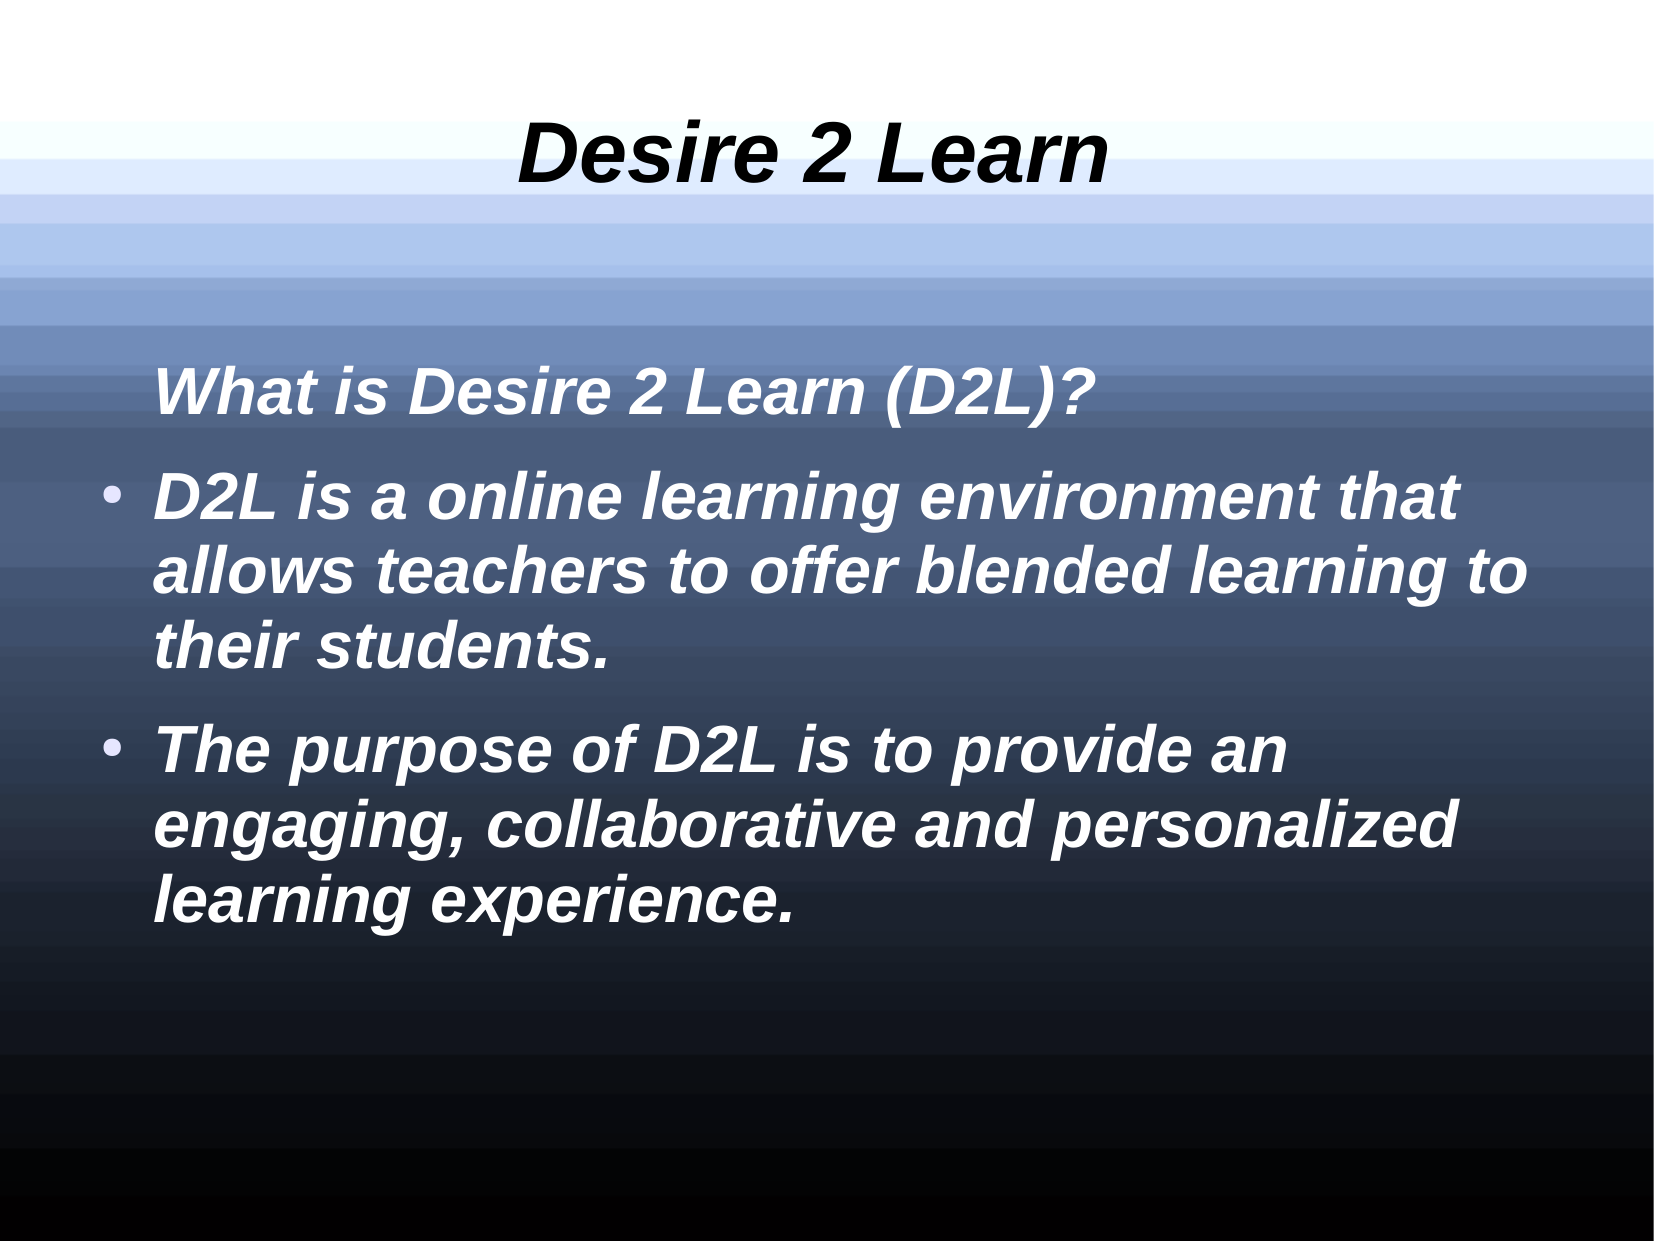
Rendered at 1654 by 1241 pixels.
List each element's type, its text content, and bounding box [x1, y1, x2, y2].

list What is Desire 2 Learn (D2L)? D2L is a online learning environment that allows teachers to offer blended learning to their students. The purpose of D2L is to provide an engaging, collaborative and personalized learning experience. [82, 354, 1571, 1109]
title Desire 2 Learn [82, 49, 1571, 257]
picture [0, 0, 1654, 1241]
